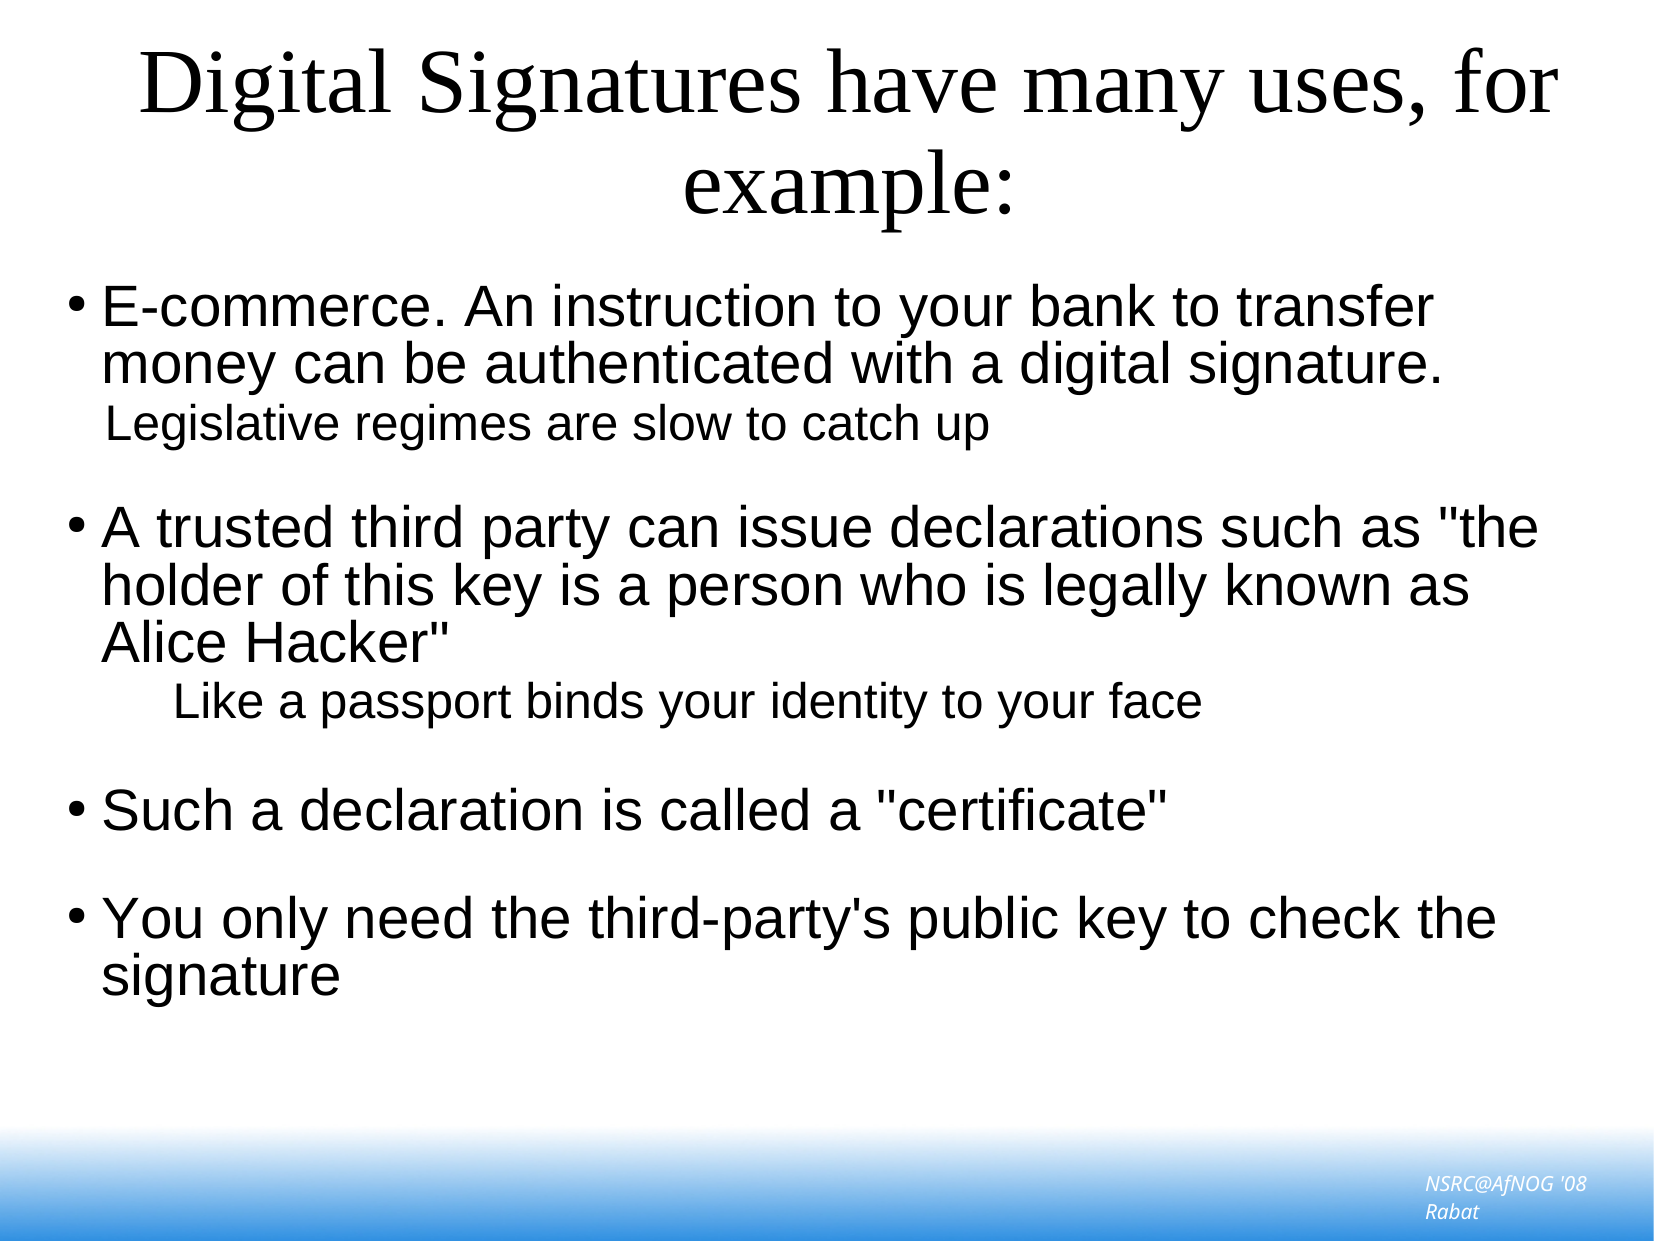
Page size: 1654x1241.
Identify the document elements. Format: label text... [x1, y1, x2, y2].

list E-commerce. An instruction to your bank to transfer money can be authenticated with a digital signature. Legislative regimes are slow to catch up A trusted third party can issue declarations such as "the holder of this key is a person who is legally known as Alice Hacker" Like a passport binds your identity to your face Such a declaration is called a "certificate" You only need the third-party's public key to check the signature [30, 280, 1576, 1088]
picture [0, 1124, 1654, 1241]
title Digital Signatures have many uses, for example: [125, 30, 1576, 262]
